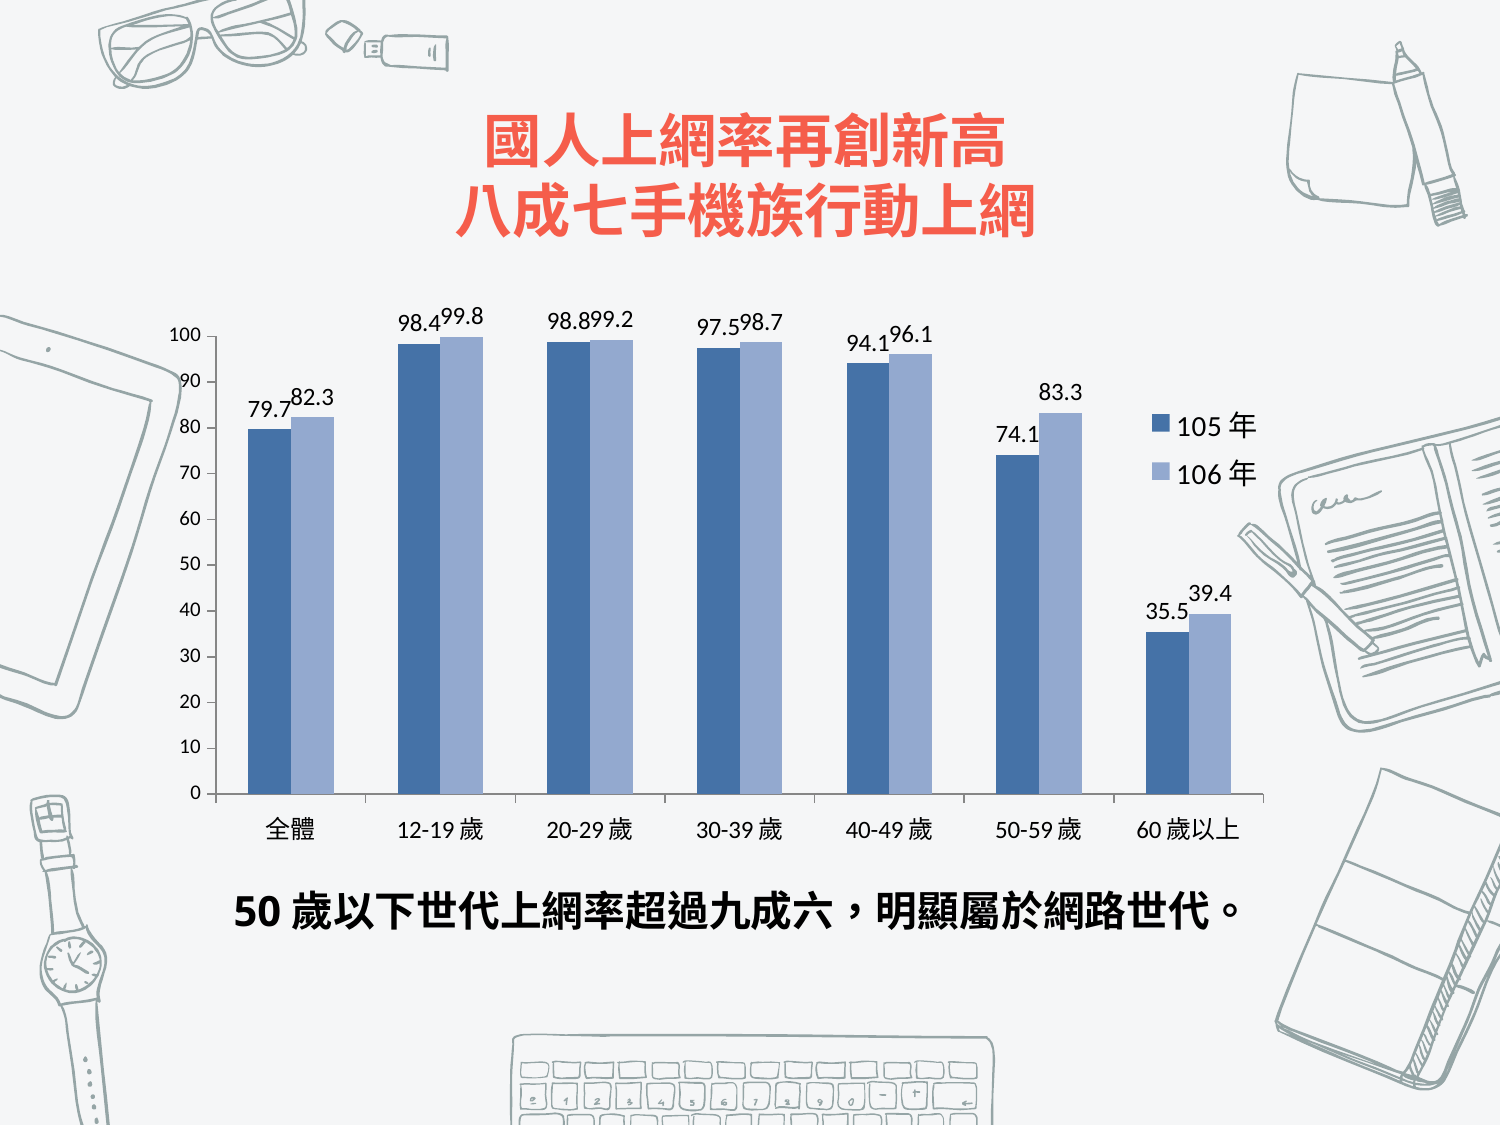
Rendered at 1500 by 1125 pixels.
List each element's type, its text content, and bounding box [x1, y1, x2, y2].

title 國人上網率再創新高 八成七手機族行動上網 [277, 78, 1215, 255]
list 50歲以下世代上網率超過九成六，明顯屬於網路世代。 [218, 869, 1294, 1083]
chart [147, 255, 1334, 857]
